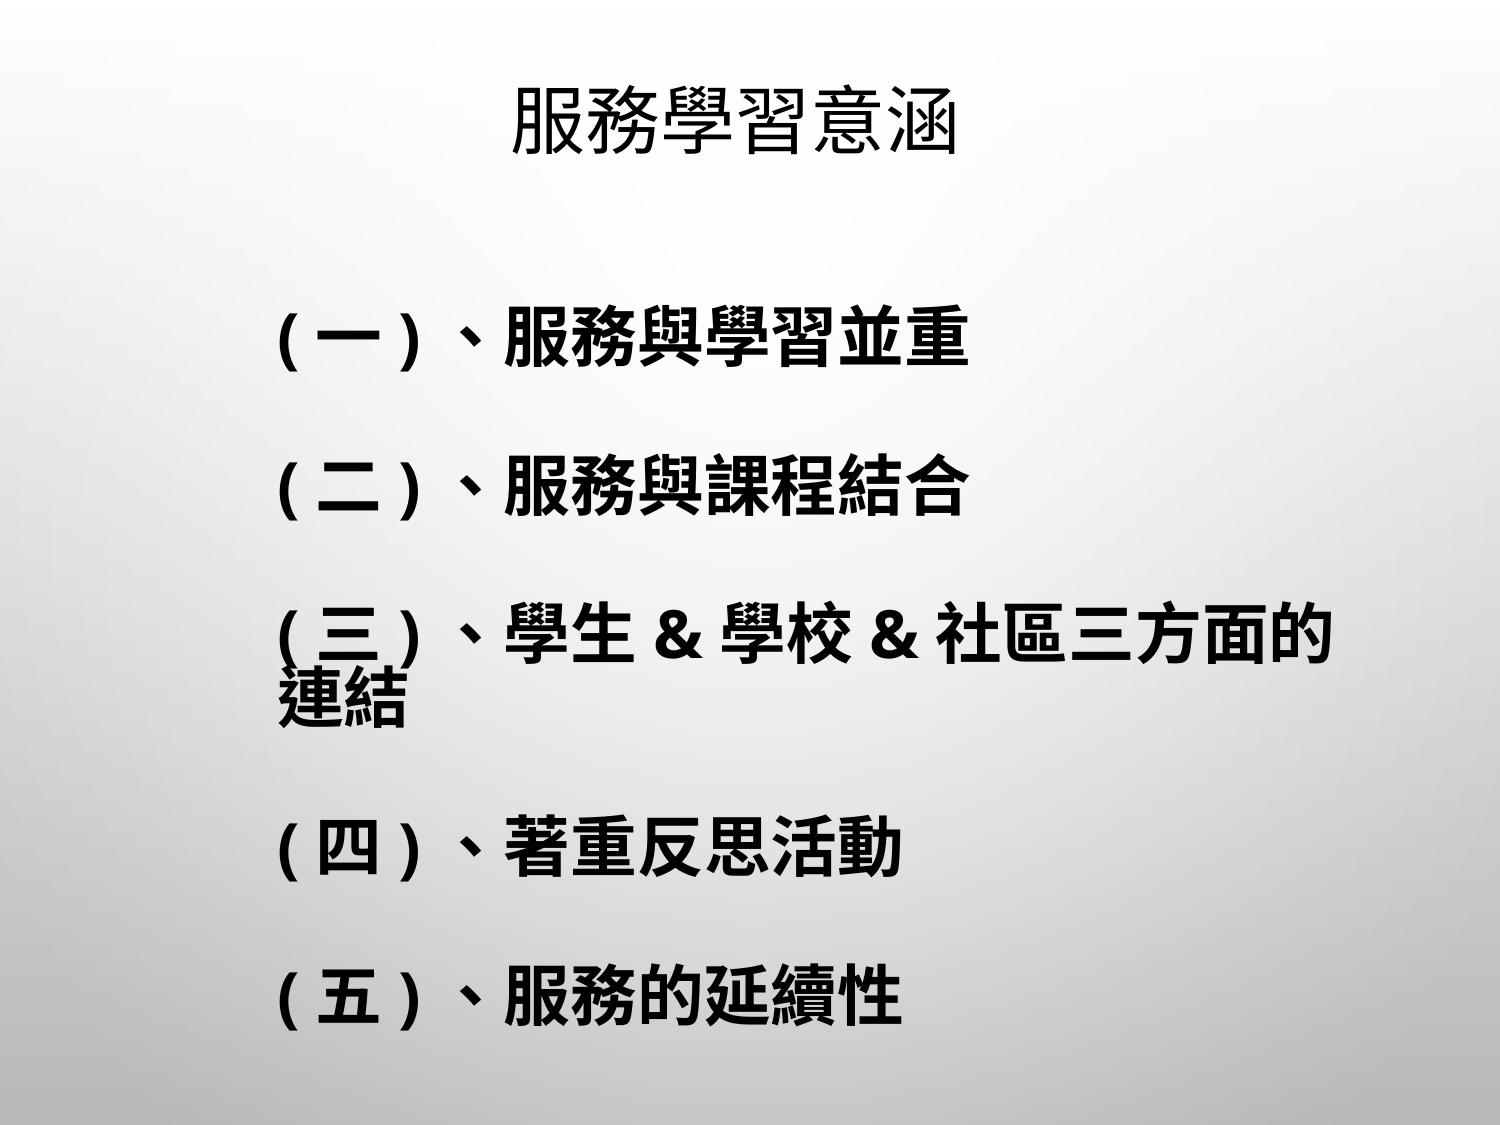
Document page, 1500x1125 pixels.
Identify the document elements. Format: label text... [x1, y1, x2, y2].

list (一)、服務與學習並重 (二)、服務與課程結合 (三)、學生&學校&社區三方面的連結 (四)、著重反思活動 (五)、服務的延續性 [112, 302, 1412, 1047]
title 服務學習意涵 [345, 30, 1424, 219]
